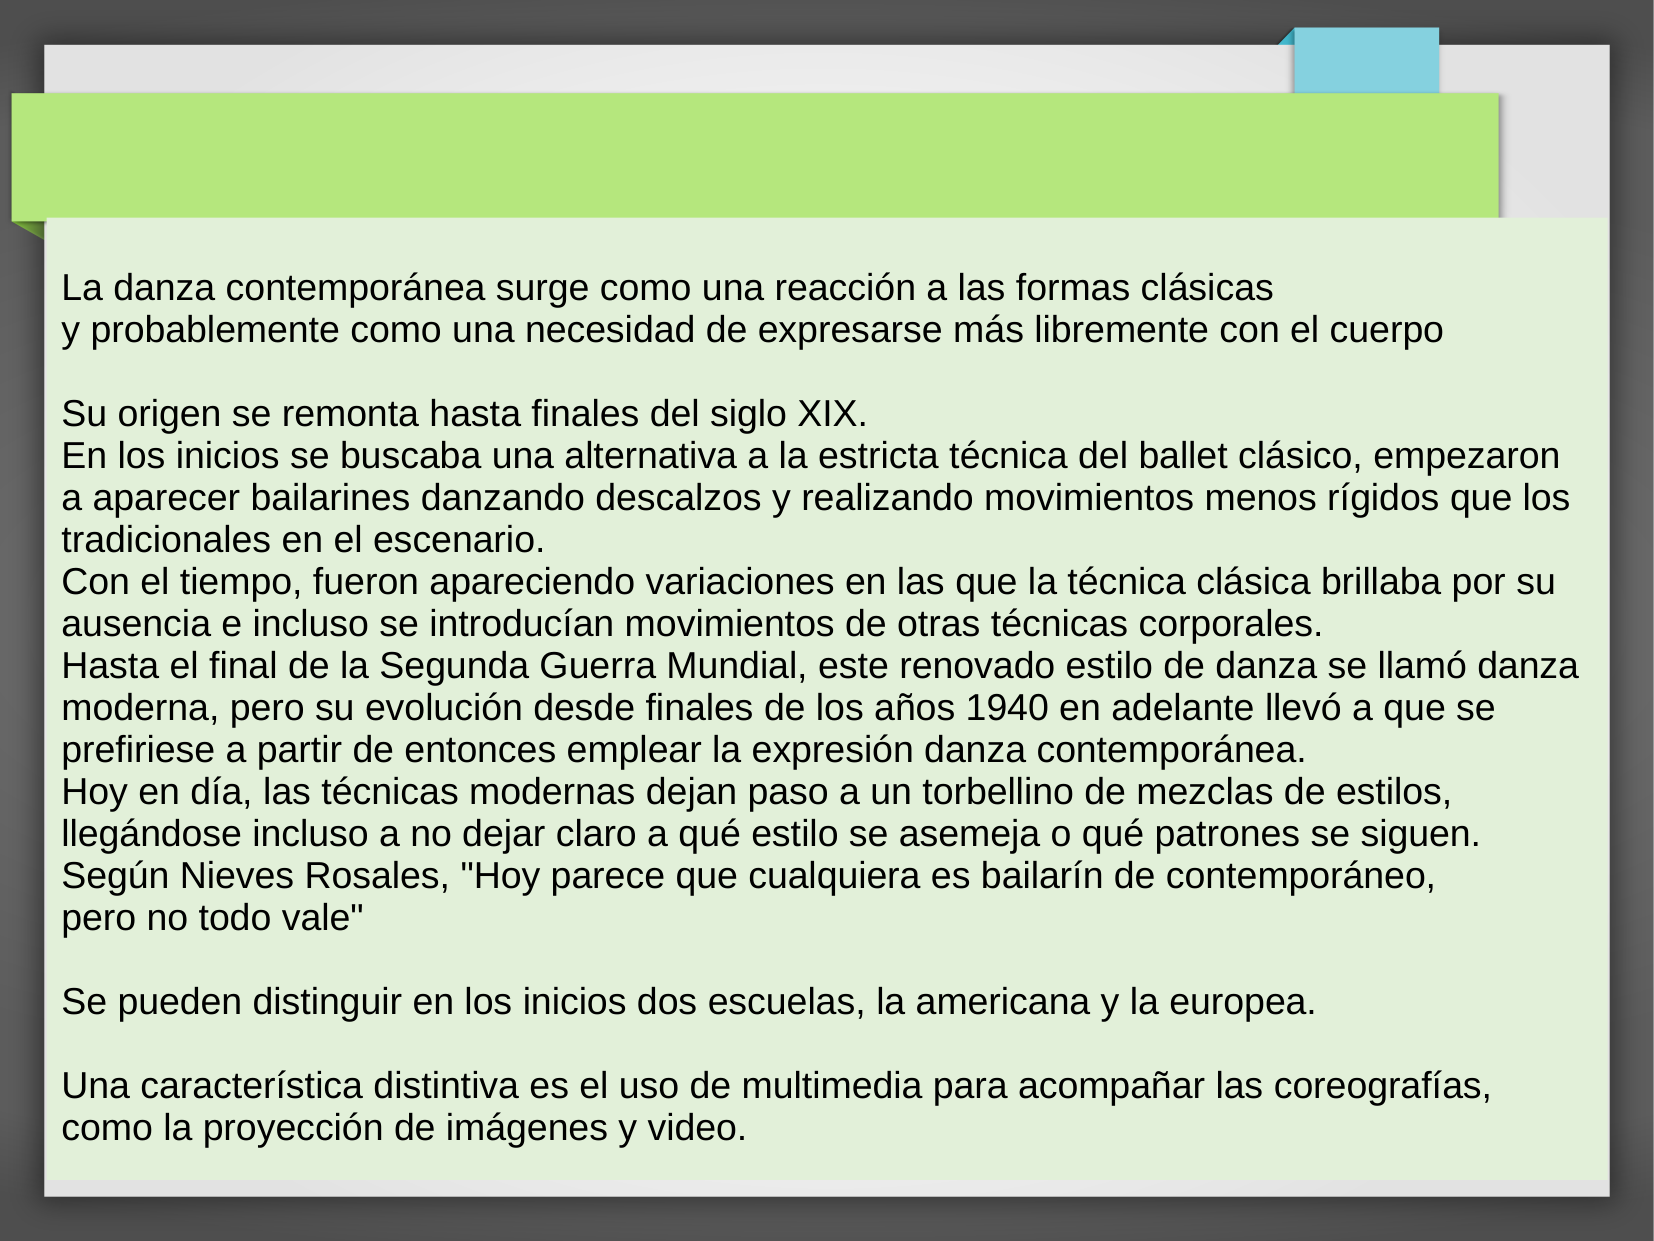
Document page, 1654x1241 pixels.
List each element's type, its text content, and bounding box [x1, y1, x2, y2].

text_box La danza contemporánea surge como una reacción a las formas clásicas y probablemente como una necesidad de expresarse más libremente con el cuerpo Su origen se remonta hasta finales del siglo XIX. En los inicios se buscaba una alternativa a la estricta técnica del ballet clásico, empezaron a aparecer bailarines danzando descalzos y realizando movimientos menos rígidos que los tradicionales en el escenario. Con el tiempo, fueron apareciendo variaciones en las que la técnica clásica brillaba por su ausencia e incluso se introducían movimientos de otras técnicas corporales. Hasta el final de la Segunda Guerra Mundial, este renovado estilo de danza se llamó danza moderna, pero su evolución desde finales de los años 1940 en adelante llevó a que se prefiriese a partir de entonces emplear la expresión danza contemporánea. Hoy en día, las técnicas modernas dejan paso a un torbellino de mezclas de estilos, llegándose incluso a no dejar claro a qué estilo se asemeja o qué patrones se siguen. Según Nieves Rosales, "Hoy parece que cualquiera es bailarín de contemporáneo, pero no todo vale" Se pueden distinguir en los inicios dos escuelas, la americana y la europea. Una característica distintiva es el uso de multimedia para acompañar las coreografías, como la proyección de imágenes y video. [46, 217, 1608, 1180]
